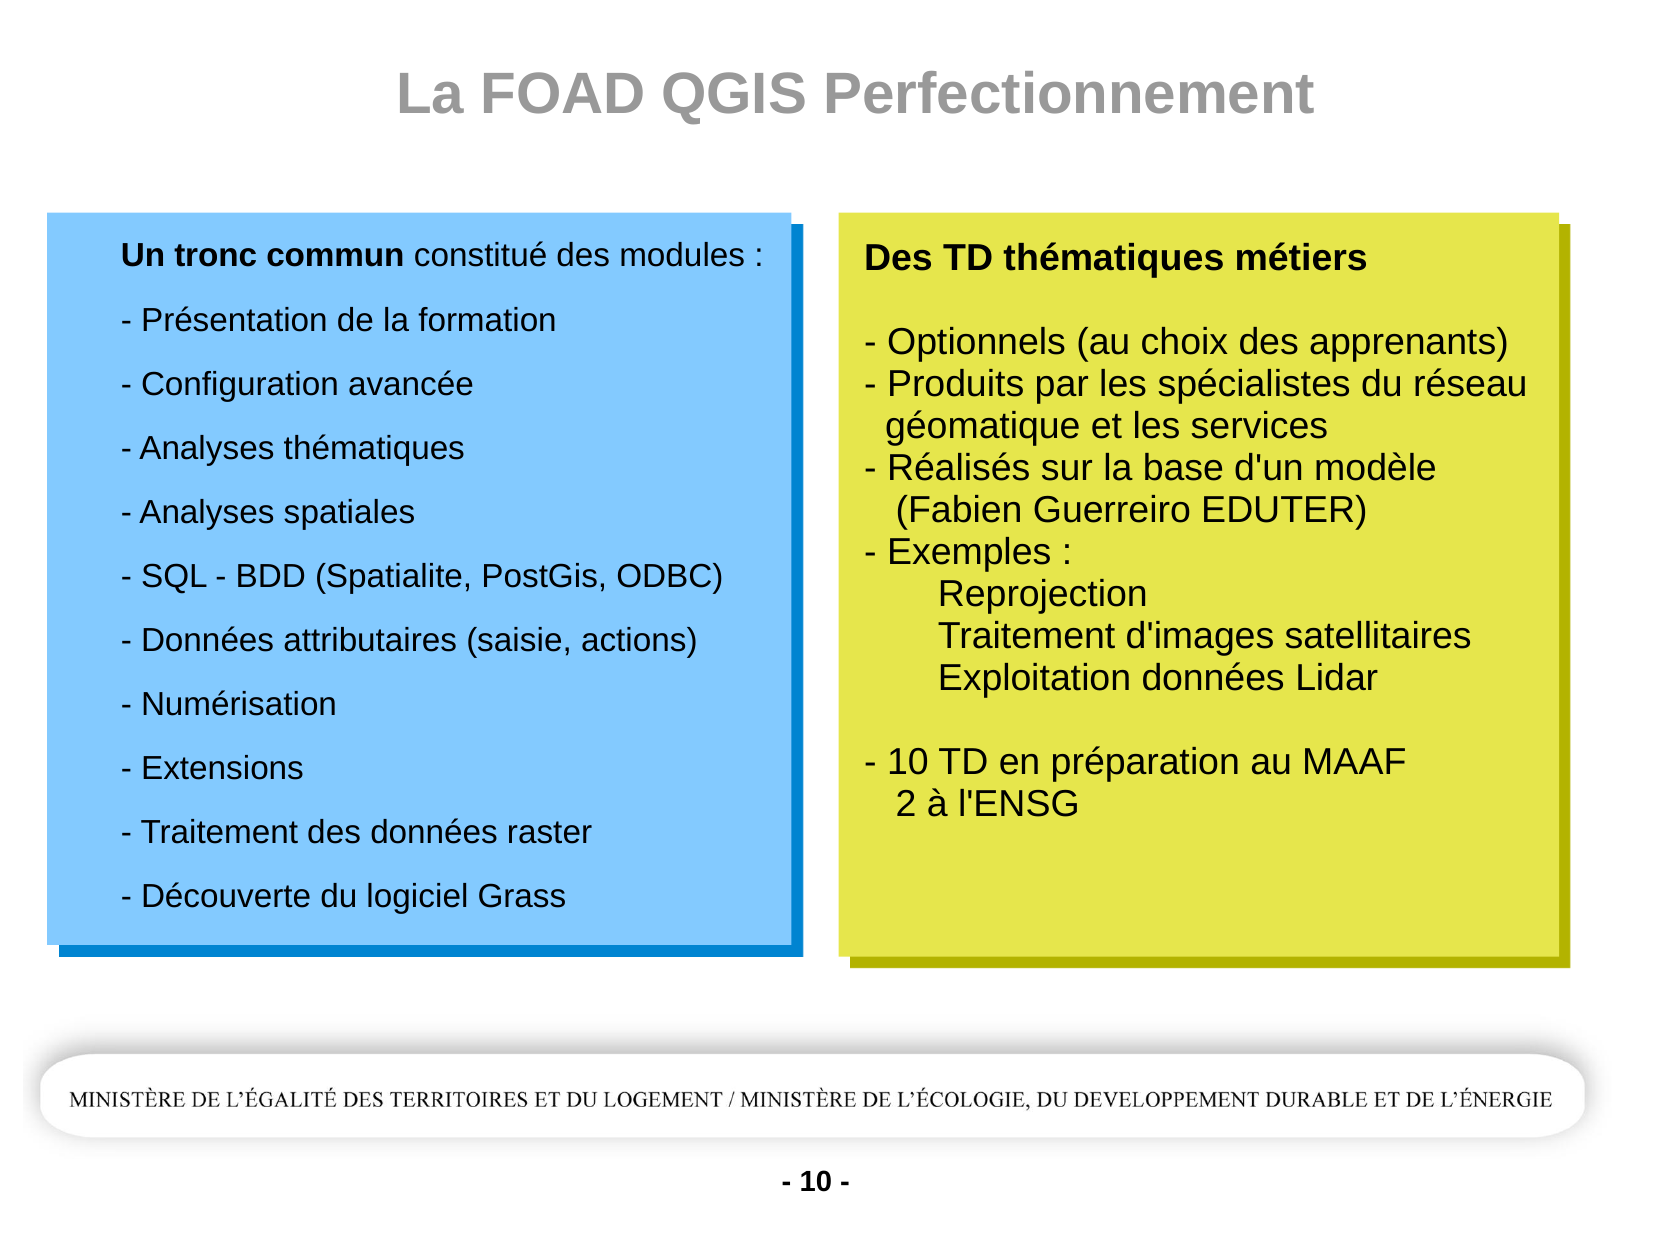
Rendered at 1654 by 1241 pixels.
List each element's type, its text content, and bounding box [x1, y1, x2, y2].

picture [23, 1014, 1612, 1159]
text_box Un tronc commun constitué des modules : - Présentation de la formation - Configuration avancée - Analyses thématiques - Analyses spatiales - SQL - BDD (Spatialite, PostGis, ODBC) - Données attributaires (saisie, actions) - Numérisation - Extensions - Traitement des données raster - Découverte du logiciel Grass [35, 165, 815, 984]
text_box Des TD thématiques métiers - Optionnels (au choix des apprenants) - Produits par les spécialistes du réseau géomatique et les services - Réalisés sur la base d'un modèle (Fabien Guerreiro EDUTER) - Exemples : Reprojection Traitement d'images satellitaires Exploitation données Lidar - 10 TD en préparation au MAAF 2 à l'ENSG [849, 228, 1543, 960]
text_box [838, 212, 1560, 957]
text_box La FOAD QGIS Perfectionnement [181, 58, 1511, 127]
